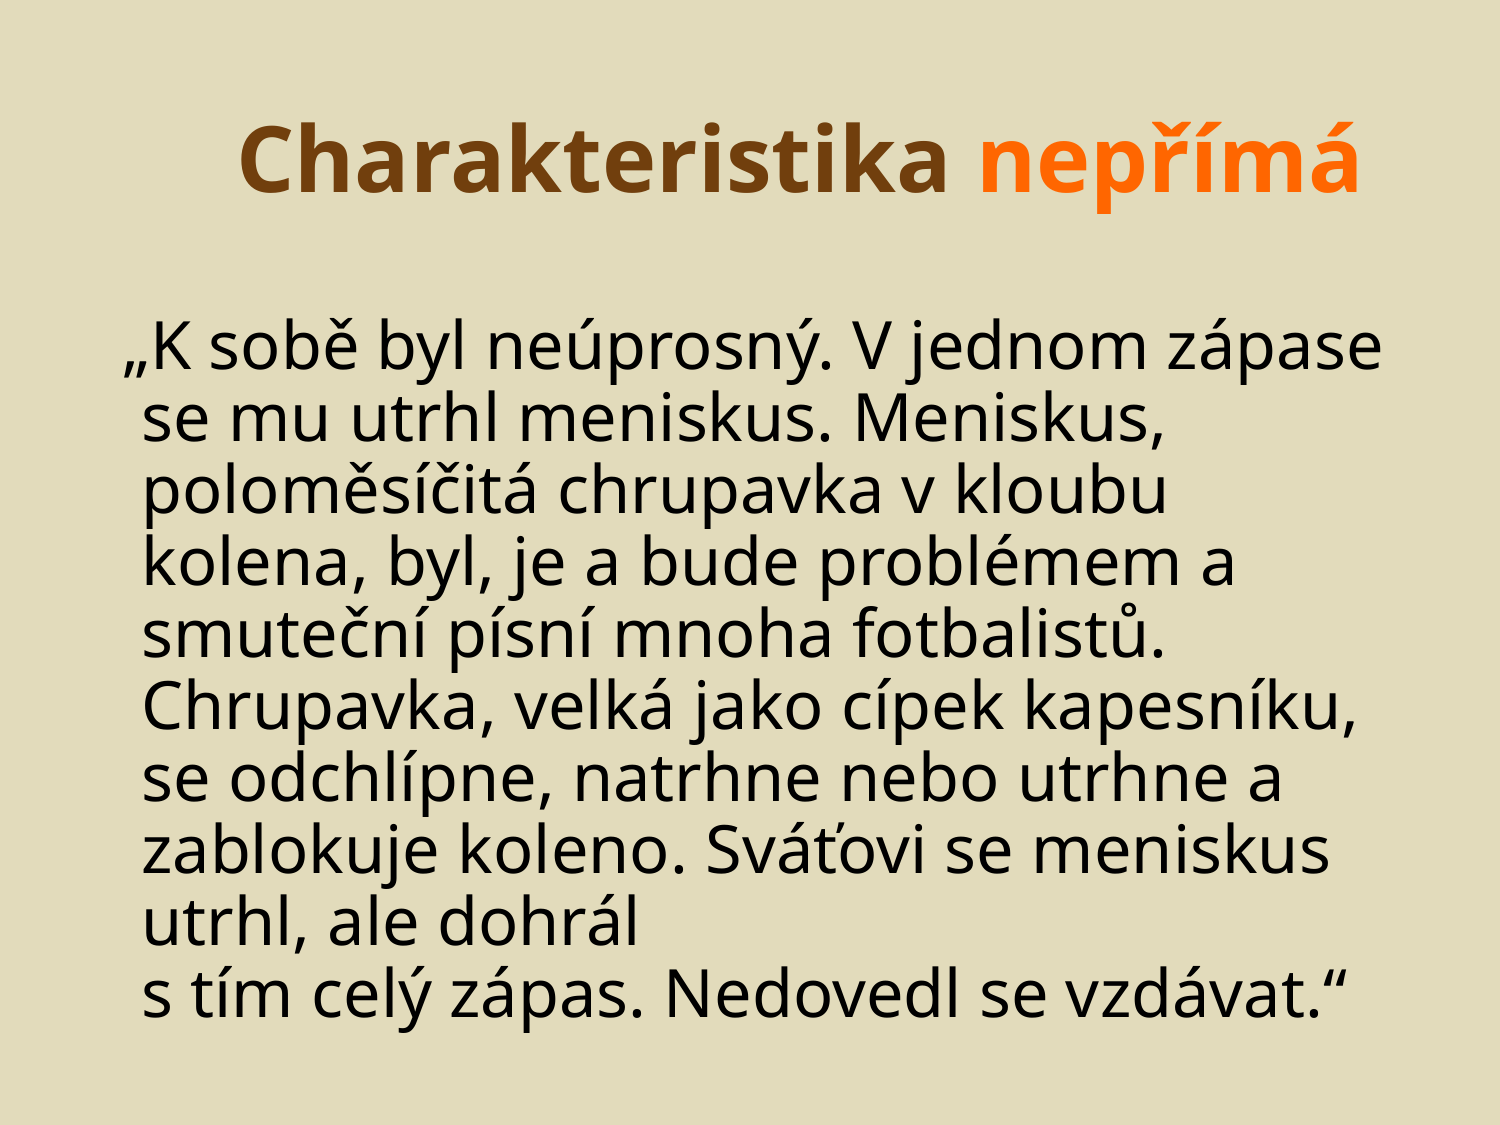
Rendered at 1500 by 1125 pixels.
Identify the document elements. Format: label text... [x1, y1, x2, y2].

list „K sobě byl neúprosný. V jednom zápase se mu utrhl meniskus. Meniskus, poloměsíčitá chrupavka v kloubu kolena, byl, je a bude problémem a smuteční písní mnoha fotbalistů. Chrupavka, velká jako cípek kapesníku, se odchlípne, natrhne nebo utrhne a zablokuje koleno. Sváťovi se meniskus utrhl, ale dohrál s tím celý zápas. Nedovedl se vzdávat.“ [70, 304, 1424, 1036]
title Charakteristika nepřímá [174, 62, 1425, 250]
